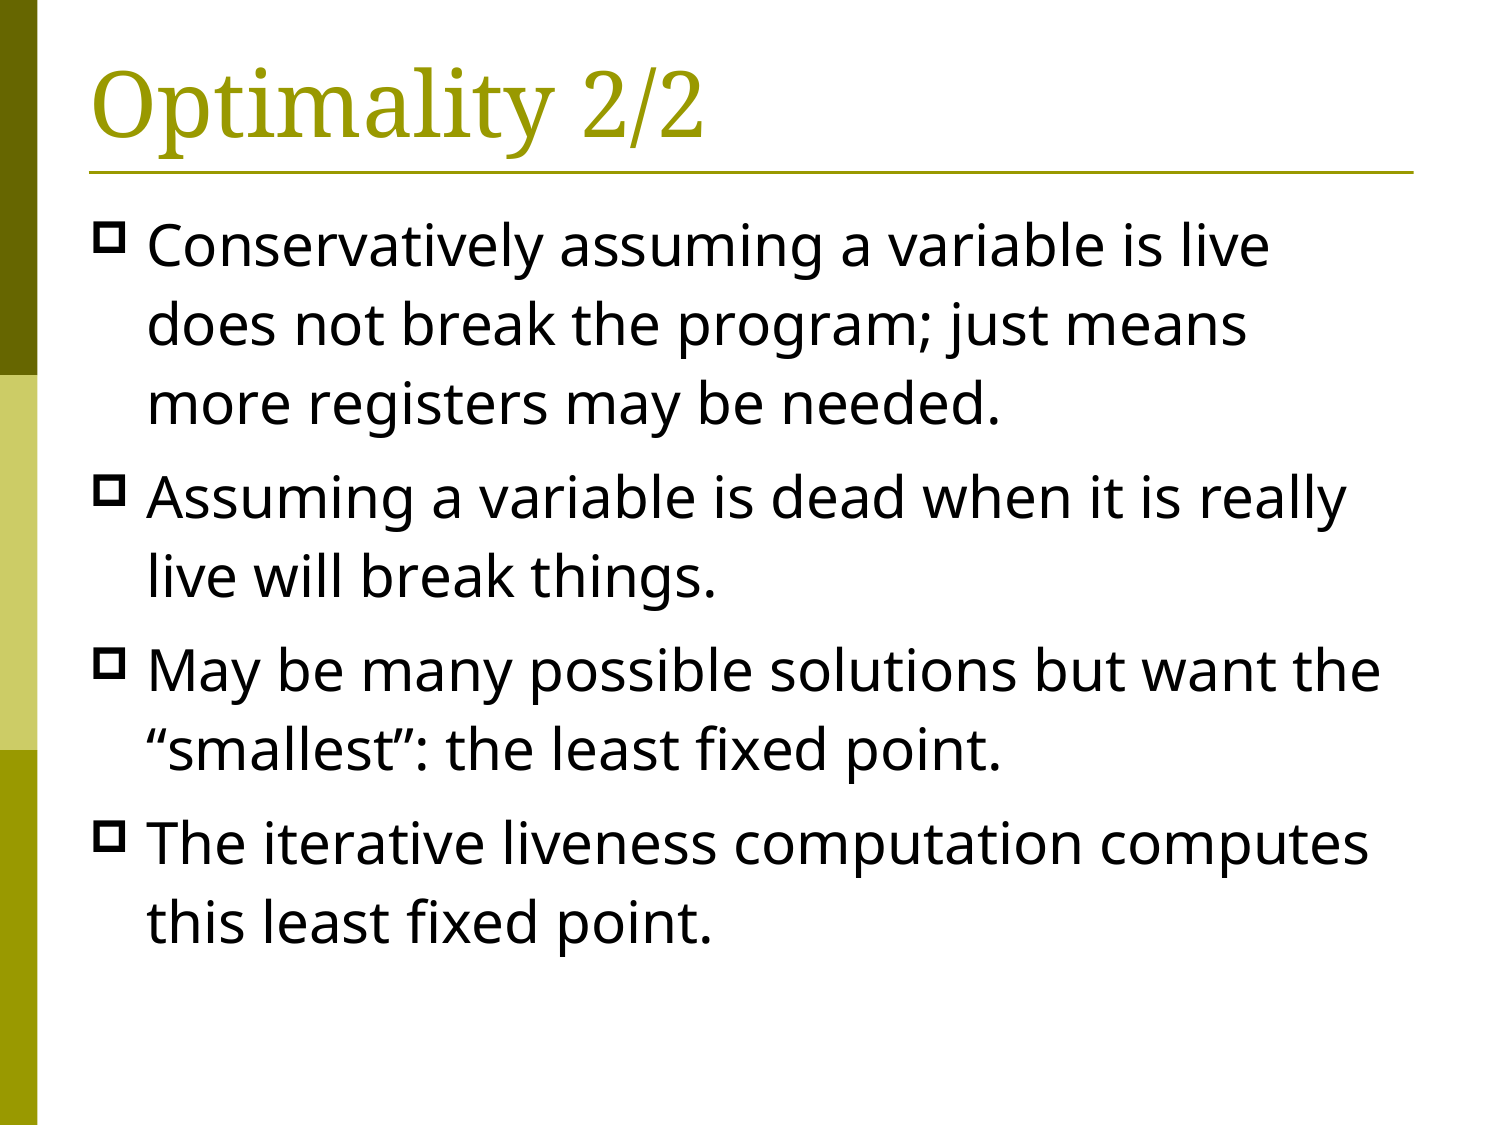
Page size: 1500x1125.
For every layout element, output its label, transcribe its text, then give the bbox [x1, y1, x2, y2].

list Conservatively assuming a variable is live does not break the program; just means more registers may be needed. Assuming a variable is dead when it is really live will break things. May be many possible solutions but want the “smallest”: the least fixed point. The iterative liveness computation computes this least fixed point. [75, 196, 1426, 1006]
title Optimality 2/2 [75, 45, 1426, 173]
